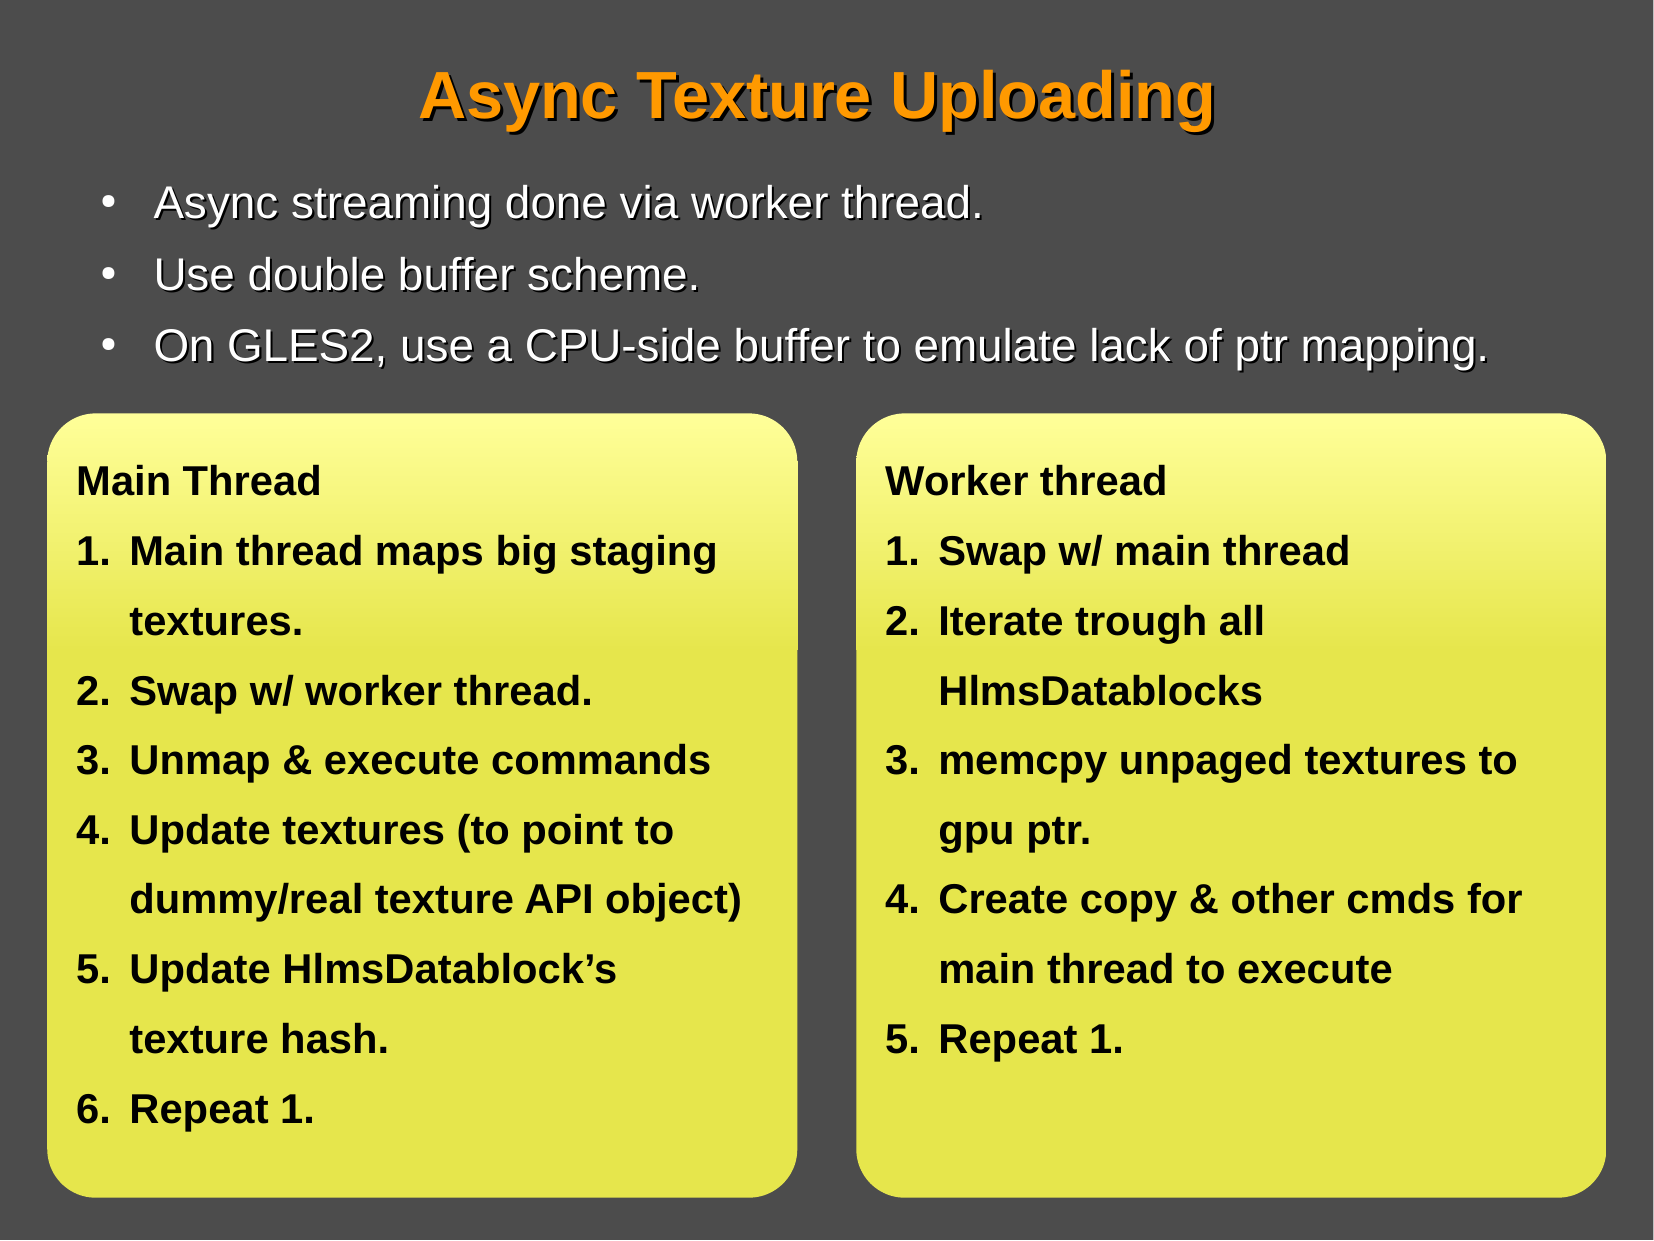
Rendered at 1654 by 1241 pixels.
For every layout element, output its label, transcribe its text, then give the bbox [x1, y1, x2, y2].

text_box Worker thread Swap w/ main thread Iterate trough all HlmsDatablocks memcpy unpaged textures to gpu ptr. Create copy & other cmds for main thread to execute Repeat 1. [856, 413, 1607, 1198]
list Async streaming done via worker thread. Use double buffer scheme. On GLES2, use a CPU-side buffer to emulate lack of ptr mapping. [82, 177, 1571, 1075]
title Async Texture Uploading [82, 44, 1571, 147]
text_box Main Thread Main thread maps big staging textures. Swap w/ worker thread. Unmap & execute commands Update textures (to point to dummy/real texture API object) Update HlmsDatablock’s texture hash. Repeat 1. [47, 413, 798, 1198]
